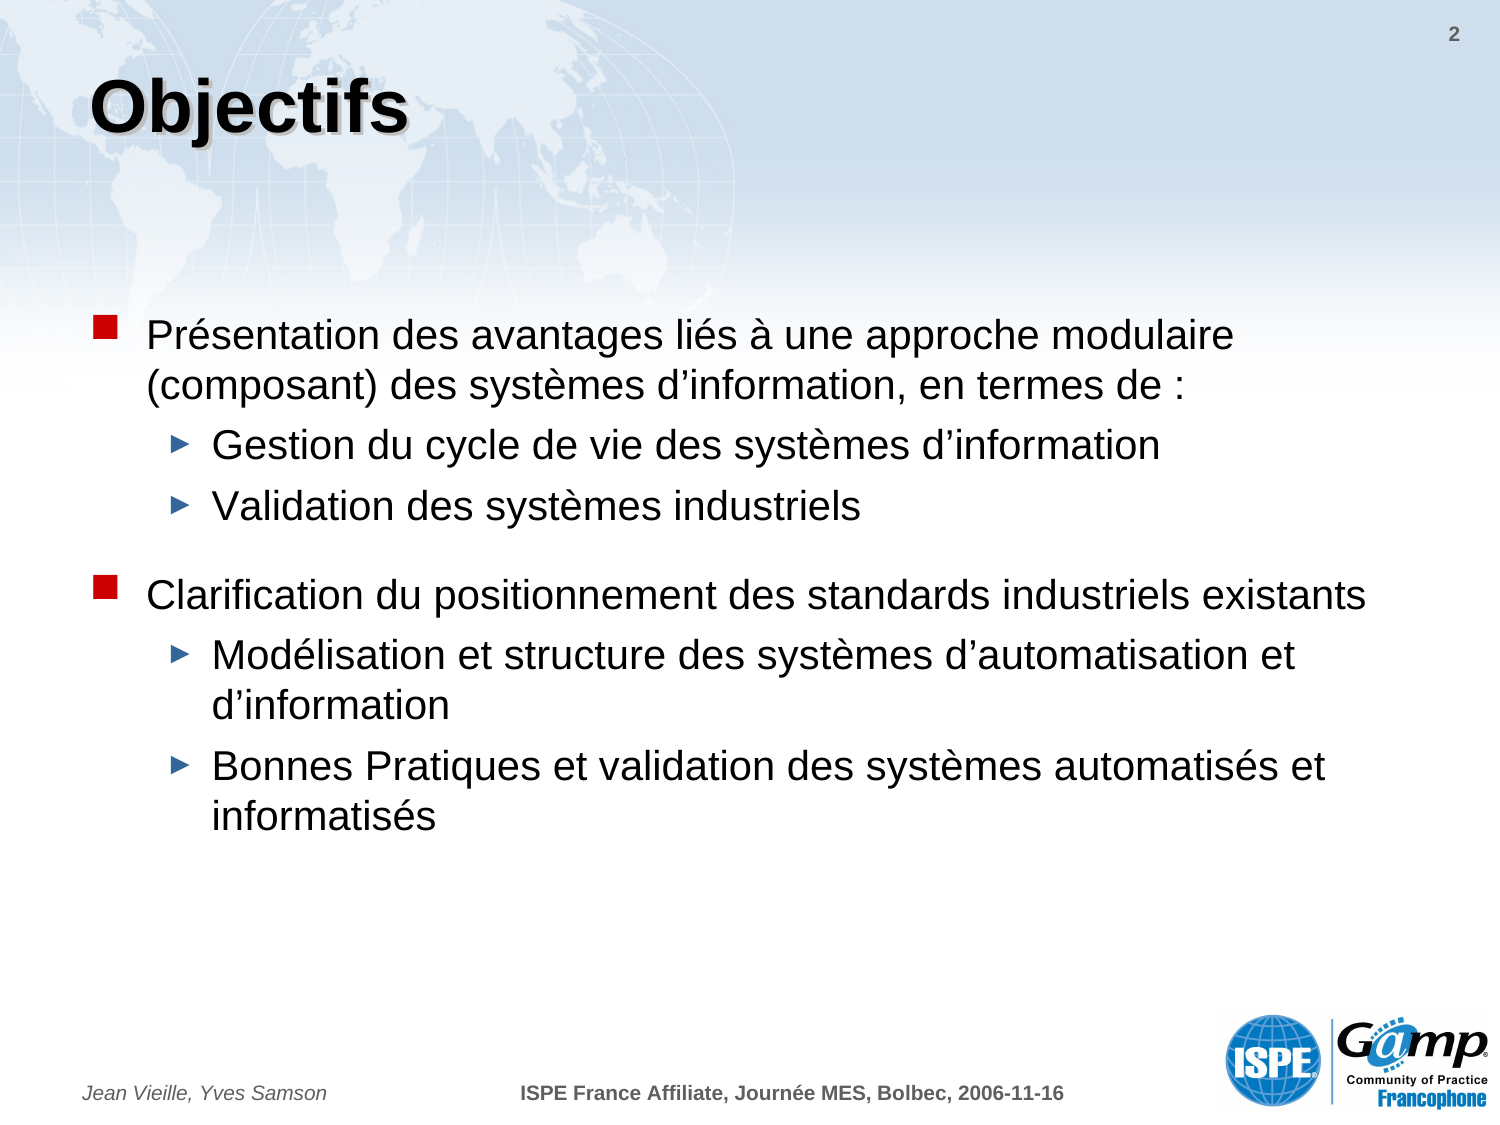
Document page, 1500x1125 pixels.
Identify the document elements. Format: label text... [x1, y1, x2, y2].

title Objectifs [75, 8, 1426, 197]
picture [1219, 1008, 1490, 1113]
picture [0, 0, 1500, 962]
list Présentation des avantages liés à une approche modulaire (composant) des systèmes d’information, en termes de : Gestion du cycle de vie des systèmes d’information Validation des systèmes industriels Clarification du positionnement des standards industriels existants Modélisation et structure des systèmes d’automatisation et d’information Bonnes Pratiques et validation des systèmes automatisés et informatisés [75, 299, 1426, 963]
